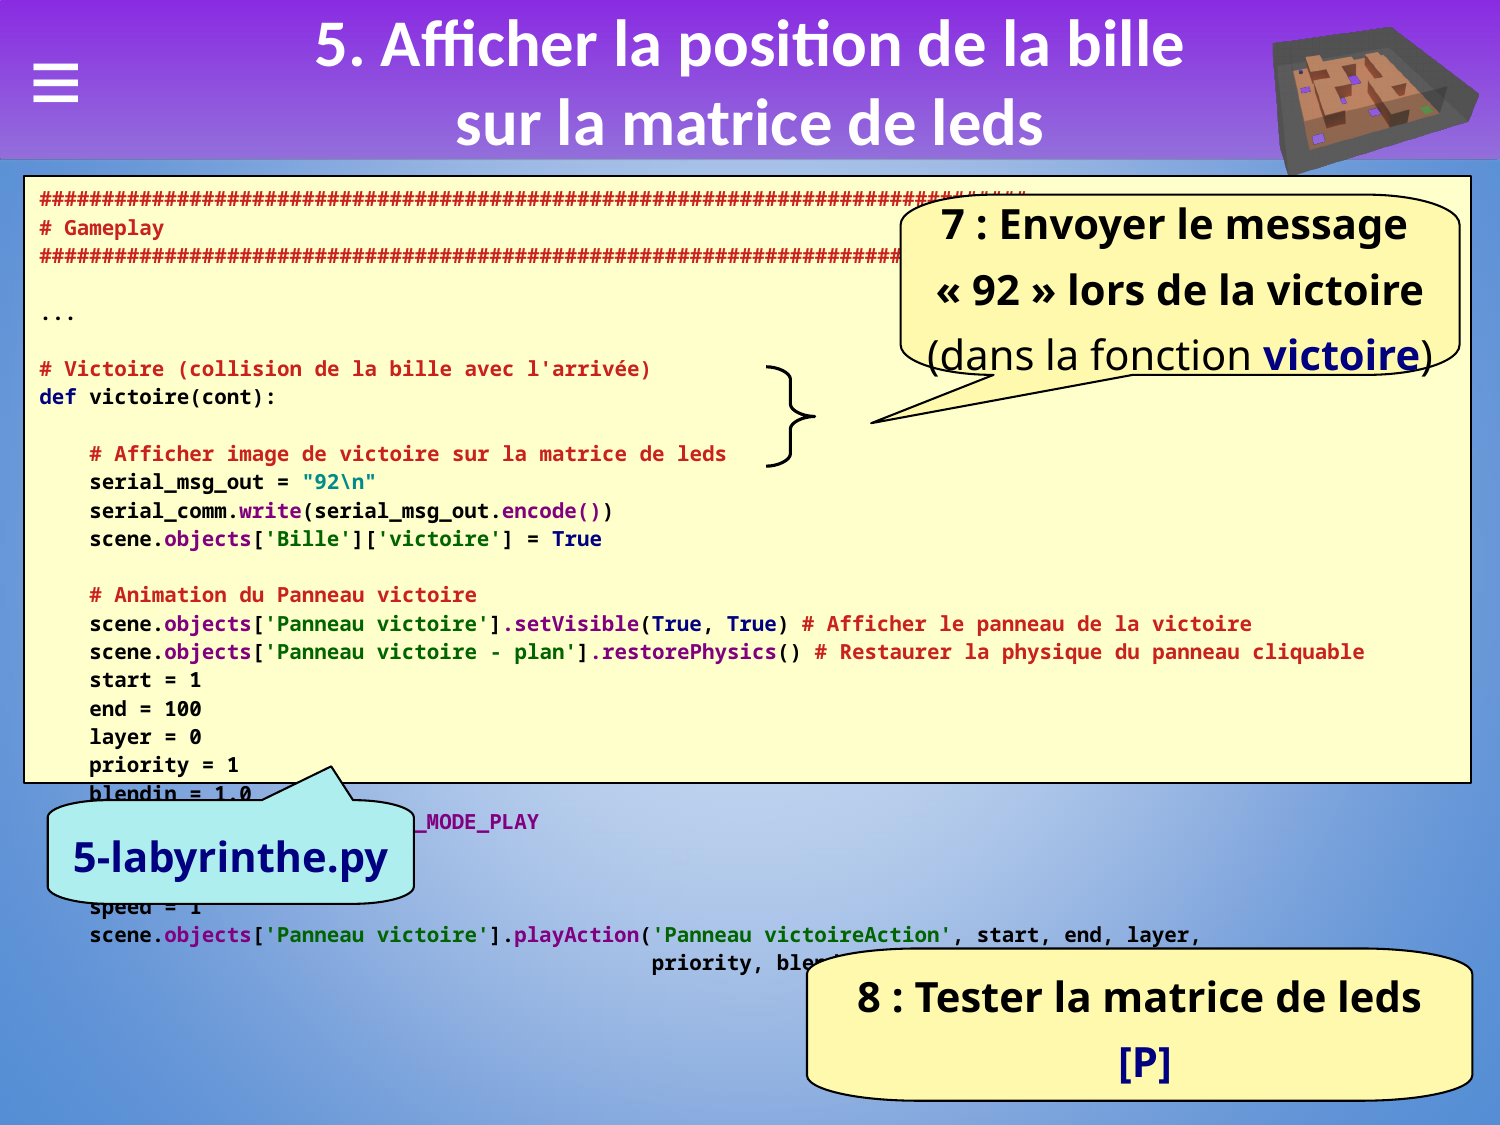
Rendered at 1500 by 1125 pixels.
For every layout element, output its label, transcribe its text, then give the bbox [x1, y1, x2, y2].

text_box ≡ [14, 23, 101, 141]
text_box 5-labyrinthe.py [47, 766, 414, 904]
text_box 7 : Envoyer le message « 92 » lors de la victoire (dans la fonction victoire) [871, 194, 1460, 424]
picture [0, 27, 1500, 1125]
text_box ############################################################################### # Gameplay ############################################################################### ... # Victoire (collision de la bille avec l'arrivée) def victoire(cont): # Afficher image de victoire sur la matrice de leds serial_msg_out = "92\n" serial_comm.write(serial_msg_out.encode()) scene.objects['Bille']['victoire'] = True # Animation du Panneau victoire scene.objects['Panneau victoire'].setVisible(True, True) # Afficher le panneau de la victoire scene.objects['Panneau victoire - plan'].restorePhysics() # Restaurer la physique du panneau cliquable start = 1 end = 100 layer = 0 priority = 1 blendin = 1.0 mode = bge.logic.KX_ACTION_MODE_PLAY layerWeight = 0.0 ipoFlags = 0 speed = 1 scene.objects['Panneau victoire'].playAction('Panneau victoireAction', start, end, layer, priority, blendin, mode, layerWeight, ipoFlags, speed) [23, 176, 1471, 783]
text_box 8 : Tester la matrice de leds [P] [806, 948, 1473, 1101]
text_box 5. Afficher la position de la bille sur la matrice de leds [0, 0, 1500, 159]
